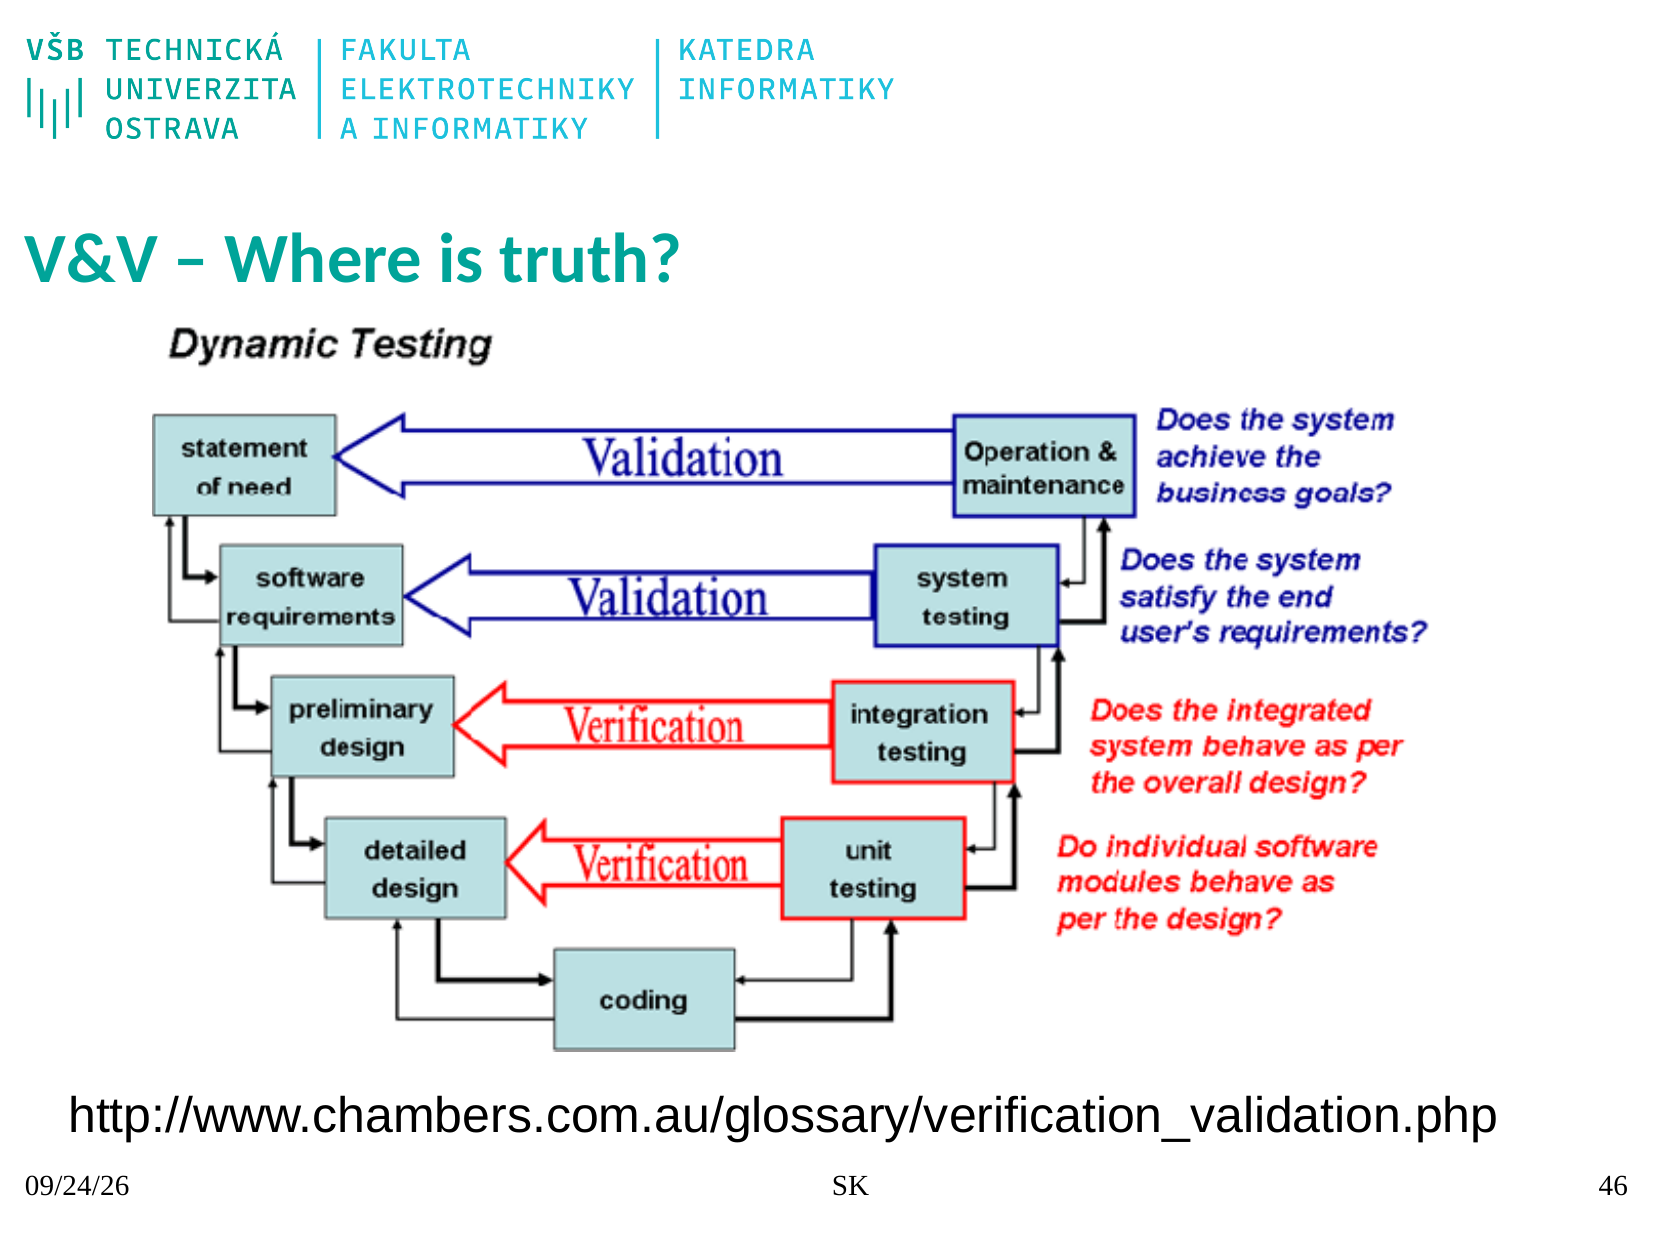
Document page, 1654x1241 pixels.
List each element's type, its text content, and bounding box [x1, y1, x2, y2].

picture [152, 312, 1443, 1052]
text_box http://www.chambers.com.au/glossary/verification_validation.php [53, 1079, 1599, 1155]
title V&V – Where is truth? [24, 169, 1629, 300]
picture [26, 31, 894, 139]
